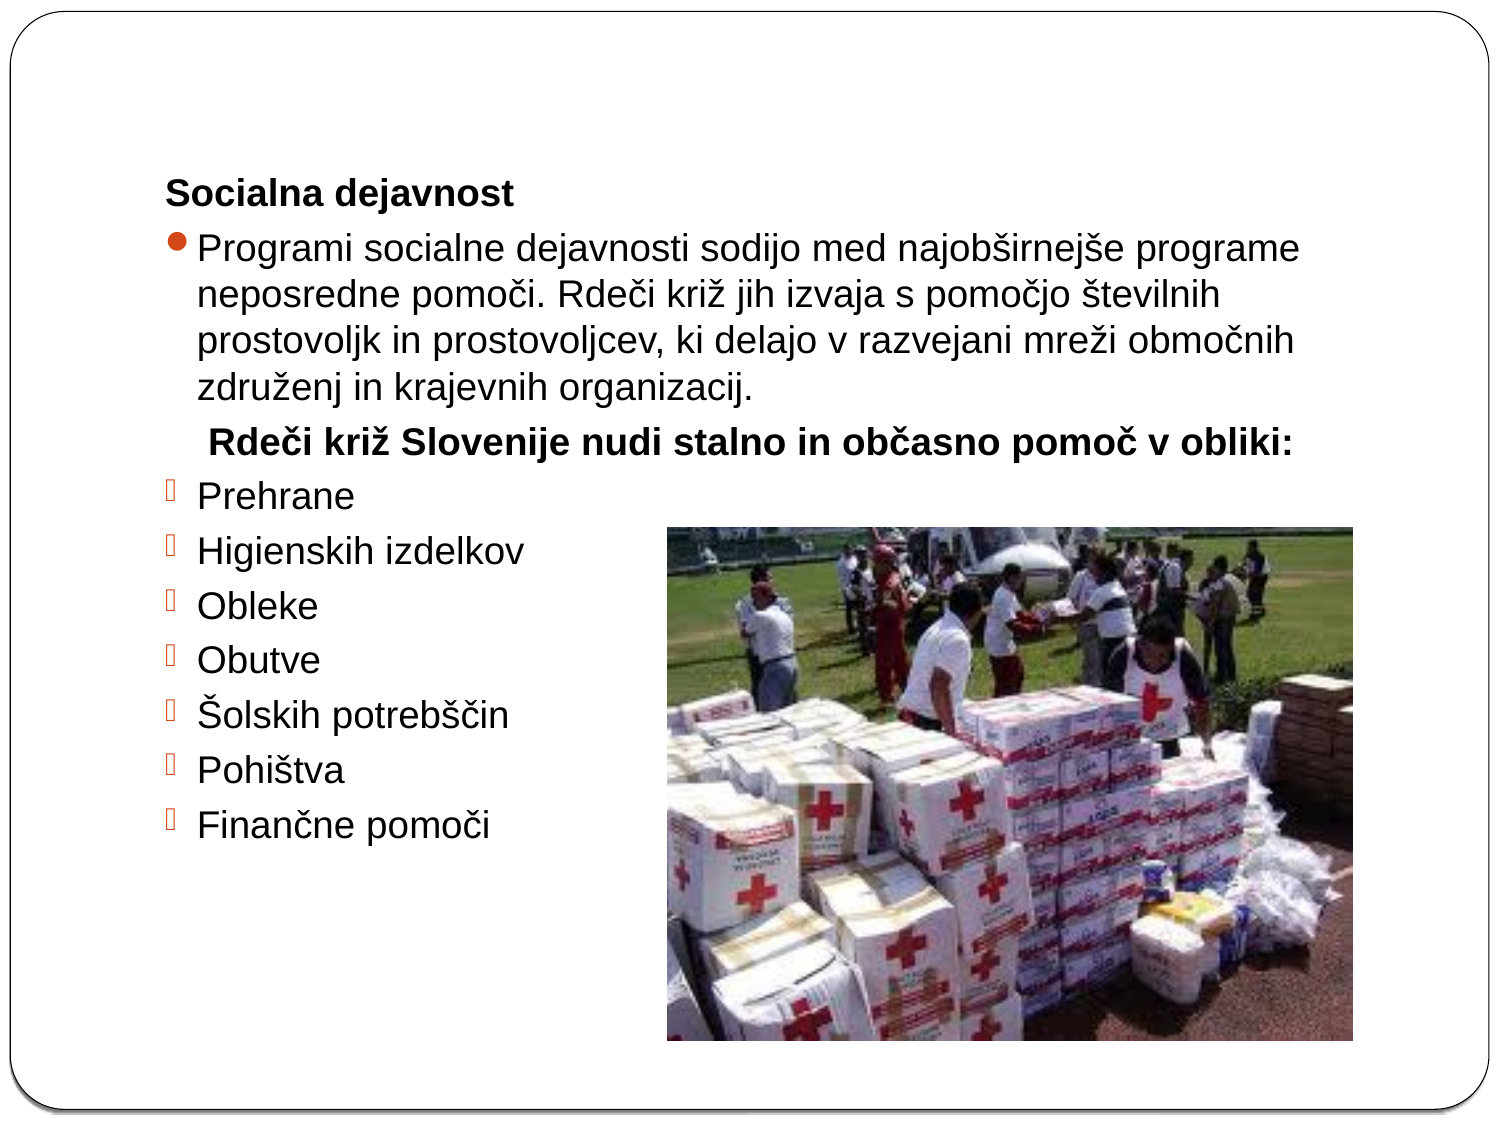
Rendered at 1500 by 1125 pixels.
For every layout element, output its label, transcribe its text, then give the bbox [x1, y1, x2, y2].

list Socialna dejavnost Programi socialne dejavnosti sodijo med najobširnejše programe neposredne pomoči. Rdeči križ jih izvaja s pomočjo številnih prostovoljk in prostovoljcev, ki delajo v razvejani mreži območnih združenj in krajevnih organizacij. Rdeči križ Slovenije nudi stalno in občasno pomoč v obliki: Prehrane Higienskih izdelkov Obleke Obutve Šolskih potrebščin Pohištva Finančne pomoči [150, 160, 1365, 858]
picture [667, 527, 1353, 1041]
